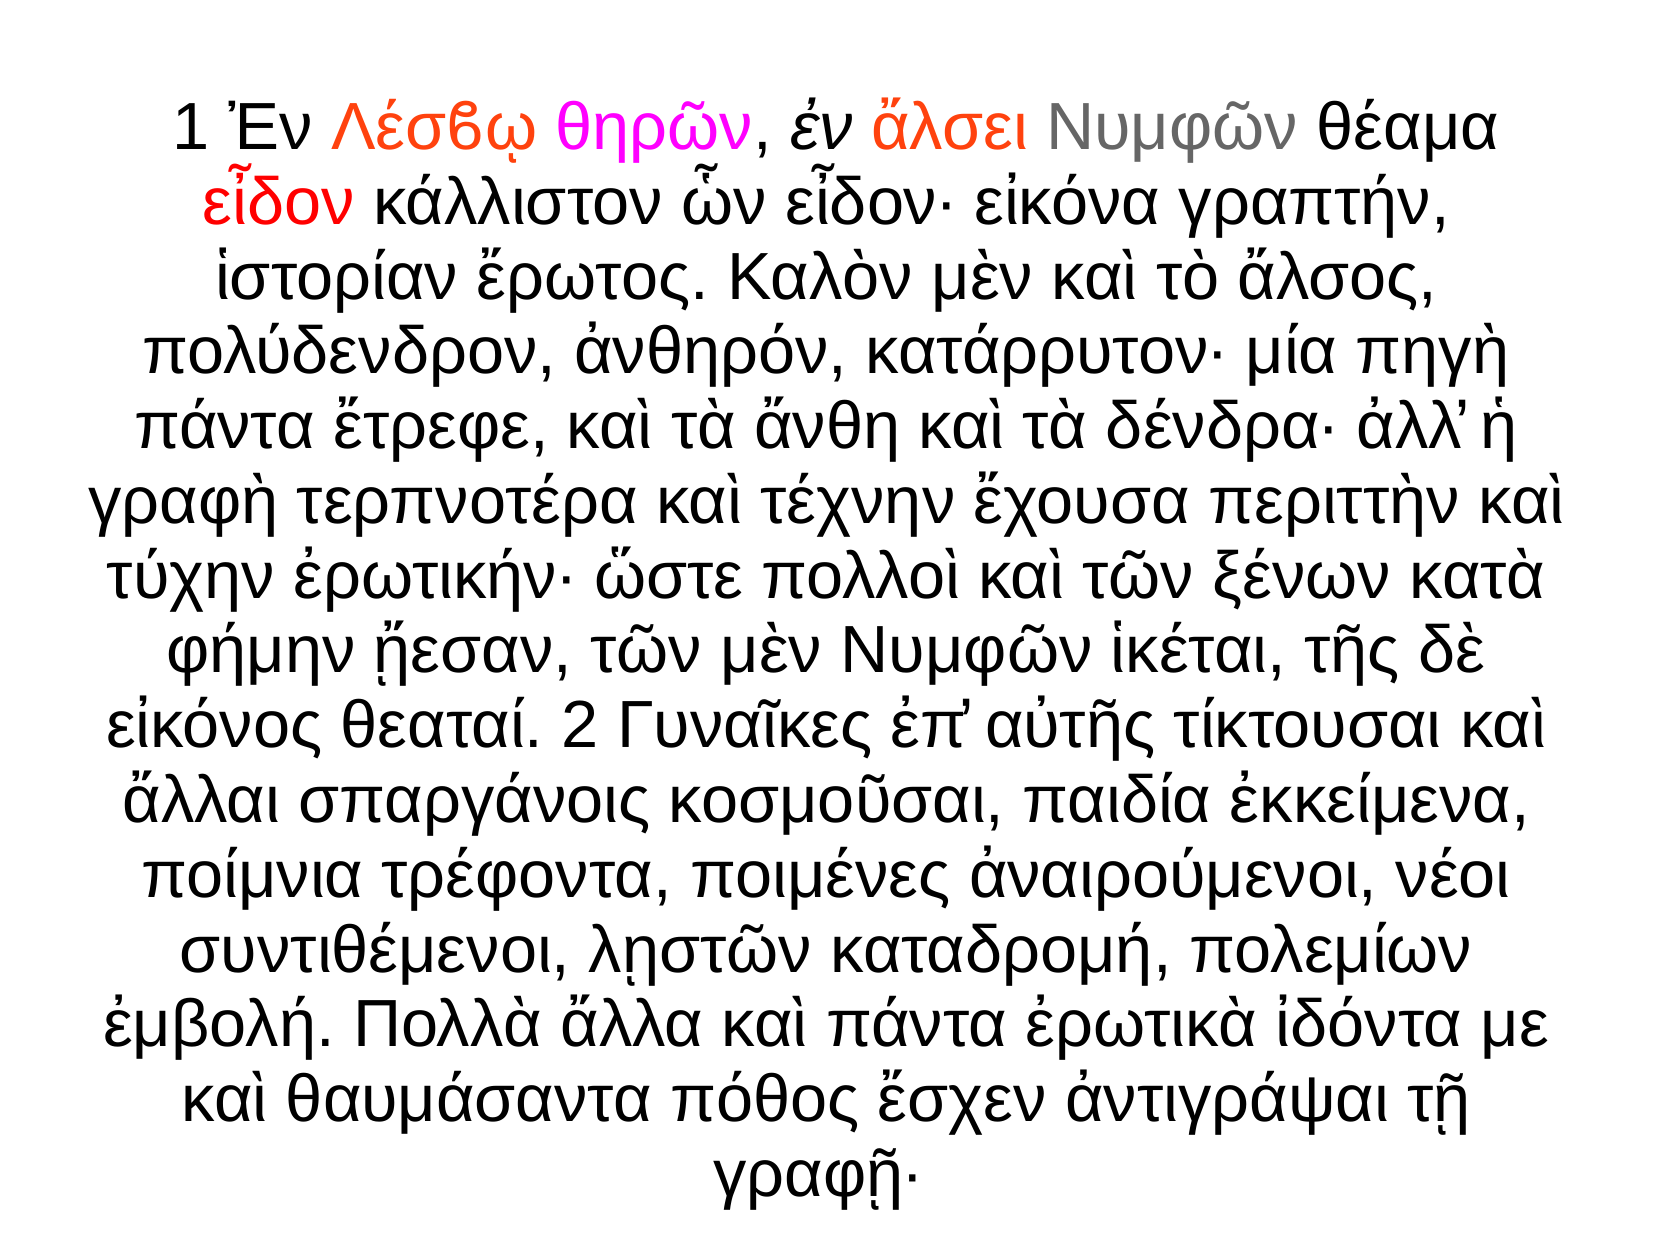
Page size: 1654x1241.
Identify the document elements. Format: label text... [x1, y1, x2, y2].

subtitle 1 Ἐν Λέσϐῳ θηρῶν, ἐν ἄλσει Νυμφῶν θέαμα εἶδον κάλλιστον ὧν εἶδον· εἰκόνα γραπτήν, ἱστορίαν ἔρωτος. Καλὸν μὲν καὶ τὸ ἄλσος, πολύδενδρον, ἀνθηρόν, κατάρρυτον· μία πηγὴ πάντα ἔτρεφε, καὶ τὰ ἄνθη καὶ τὰ δένδρα· ἀλλ̓ ἡ γραφὴ τερπνοτέρα καὶ τέχνην ἔχουσα περιττὴν καὶ τύχην ἐρωτικήν· ὥστε πολλοὶ καὶ τῶν ξένων κατὰ φήμην ᾔεσαν, τῶν μὲν Νυμφῶν ἱκέται, τῆς δὲ εἰκόνος θεαταί. 2 Γυναῖκες ἐπ̓ αὐτῆς τίκτουσαι καὶ ἄλλαι σπαργάνοις κοσμοῦσαι, παιδία ἐκκείμενα, ποίμνια τρέφοντα, ποιμένες ἀναιρούμενοι, νέοι συντιθέμενοι, λῃστῶν καταδρομή, πολεμίων ἐμβολή. Πολλὰ ἄλλα καὶ πάντα ἐρωτικὰ ἰδόντα με καὶ θαυμάσαντα πόθος ἔσχεν ἀντιγράψαι τῇ γραφῇ· [82, 89, 1571, 1211]
